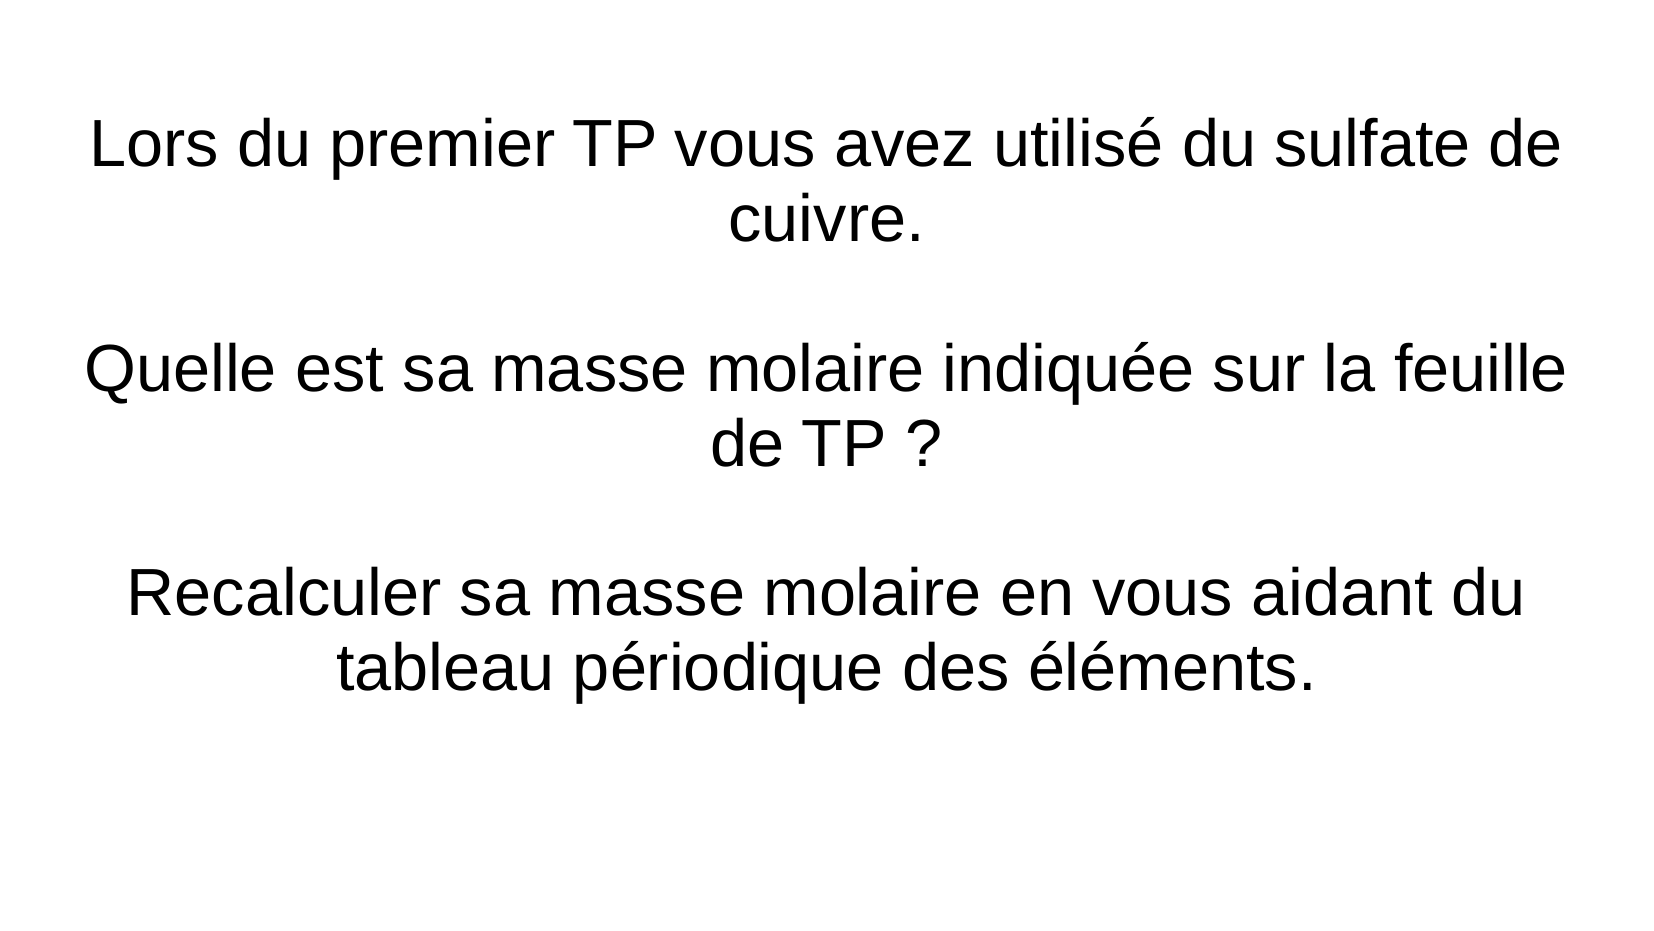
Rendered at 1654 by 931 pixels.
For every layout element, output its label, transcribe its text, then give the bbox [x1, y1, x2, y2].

subtitle Lors du premier TP vous avez utilisé du sulfate de cuivre. Quelle est sa masse molaire indiquée sur la feuille de TP ? Recalculer sa masse molaire en vous aidant du tableau périodique des éléments. [82, 29, 1571, 857]
